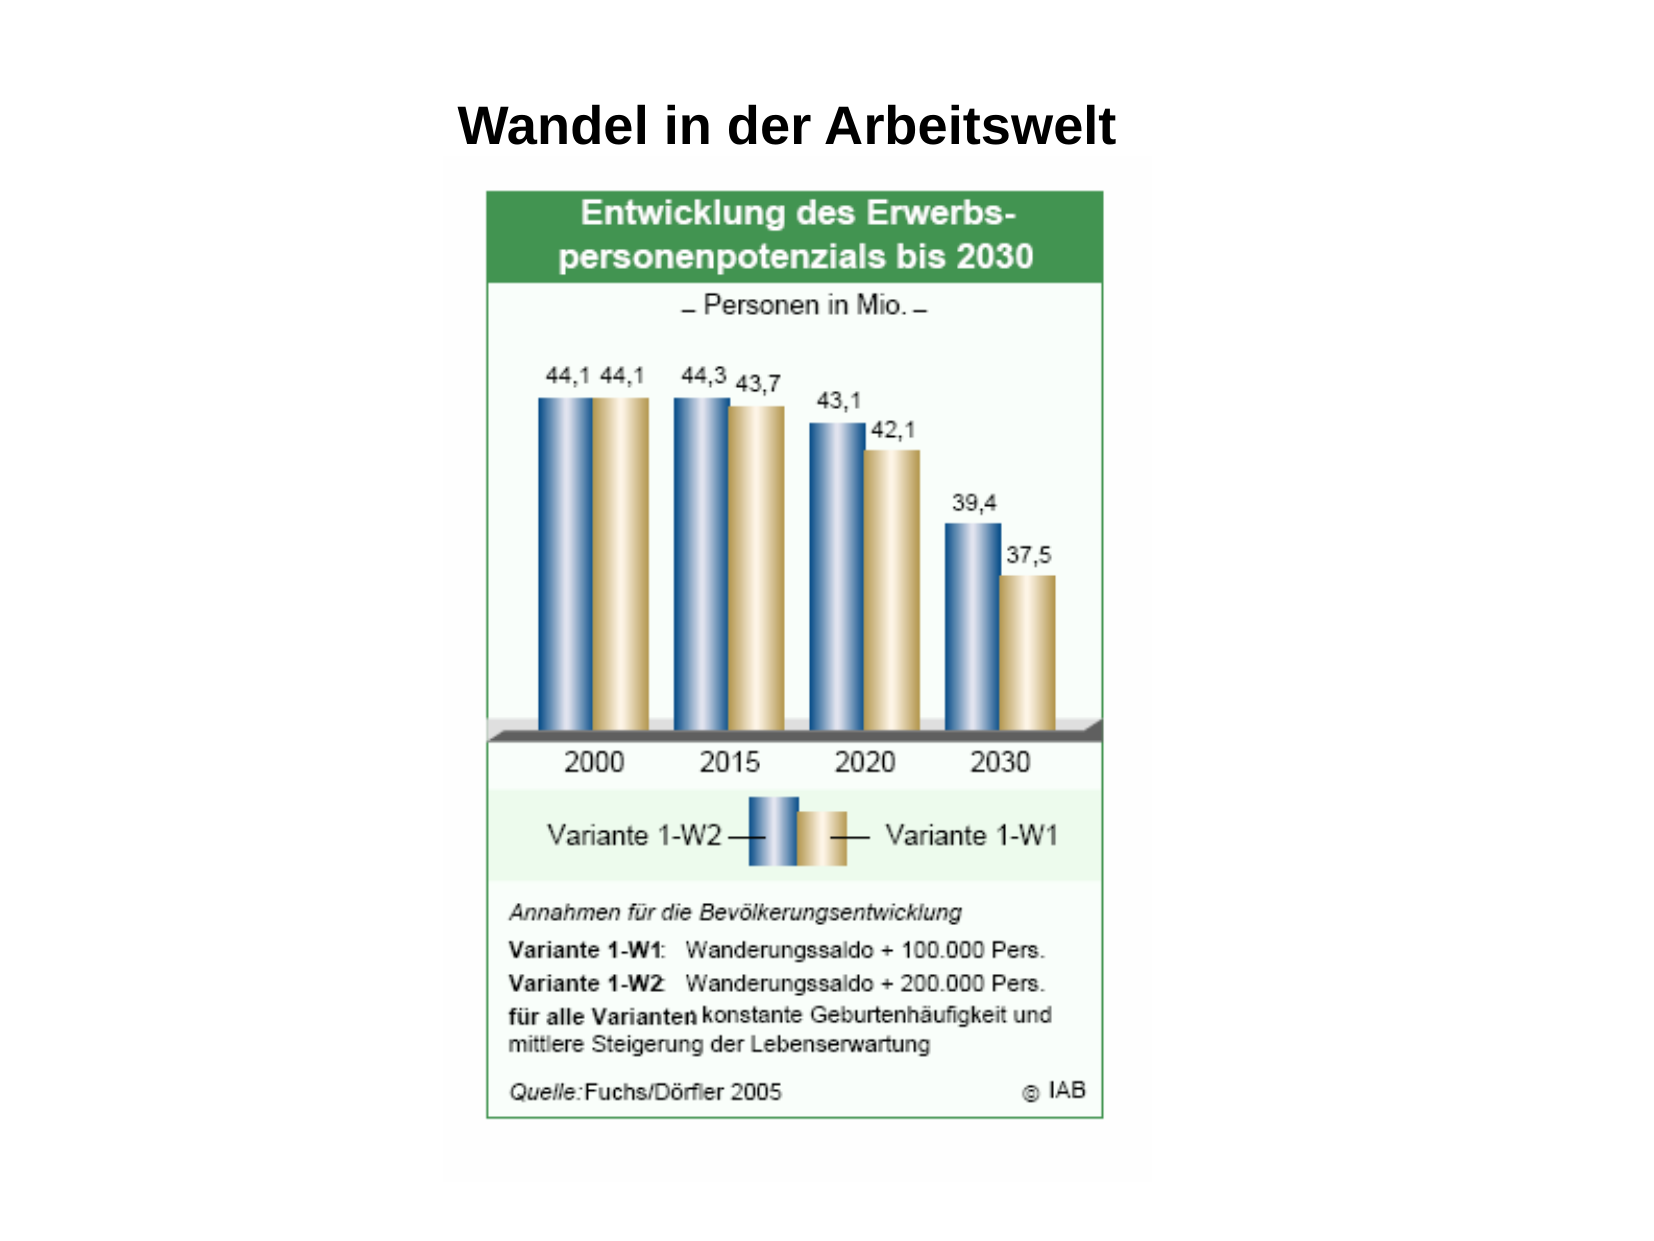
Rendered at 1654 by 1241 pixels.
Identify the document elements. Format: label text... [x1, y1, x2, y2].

picture [443, 156, 1152, 1182]
text_box Wandel in der Arbeitswelt [442, 88, 1241, 166]
